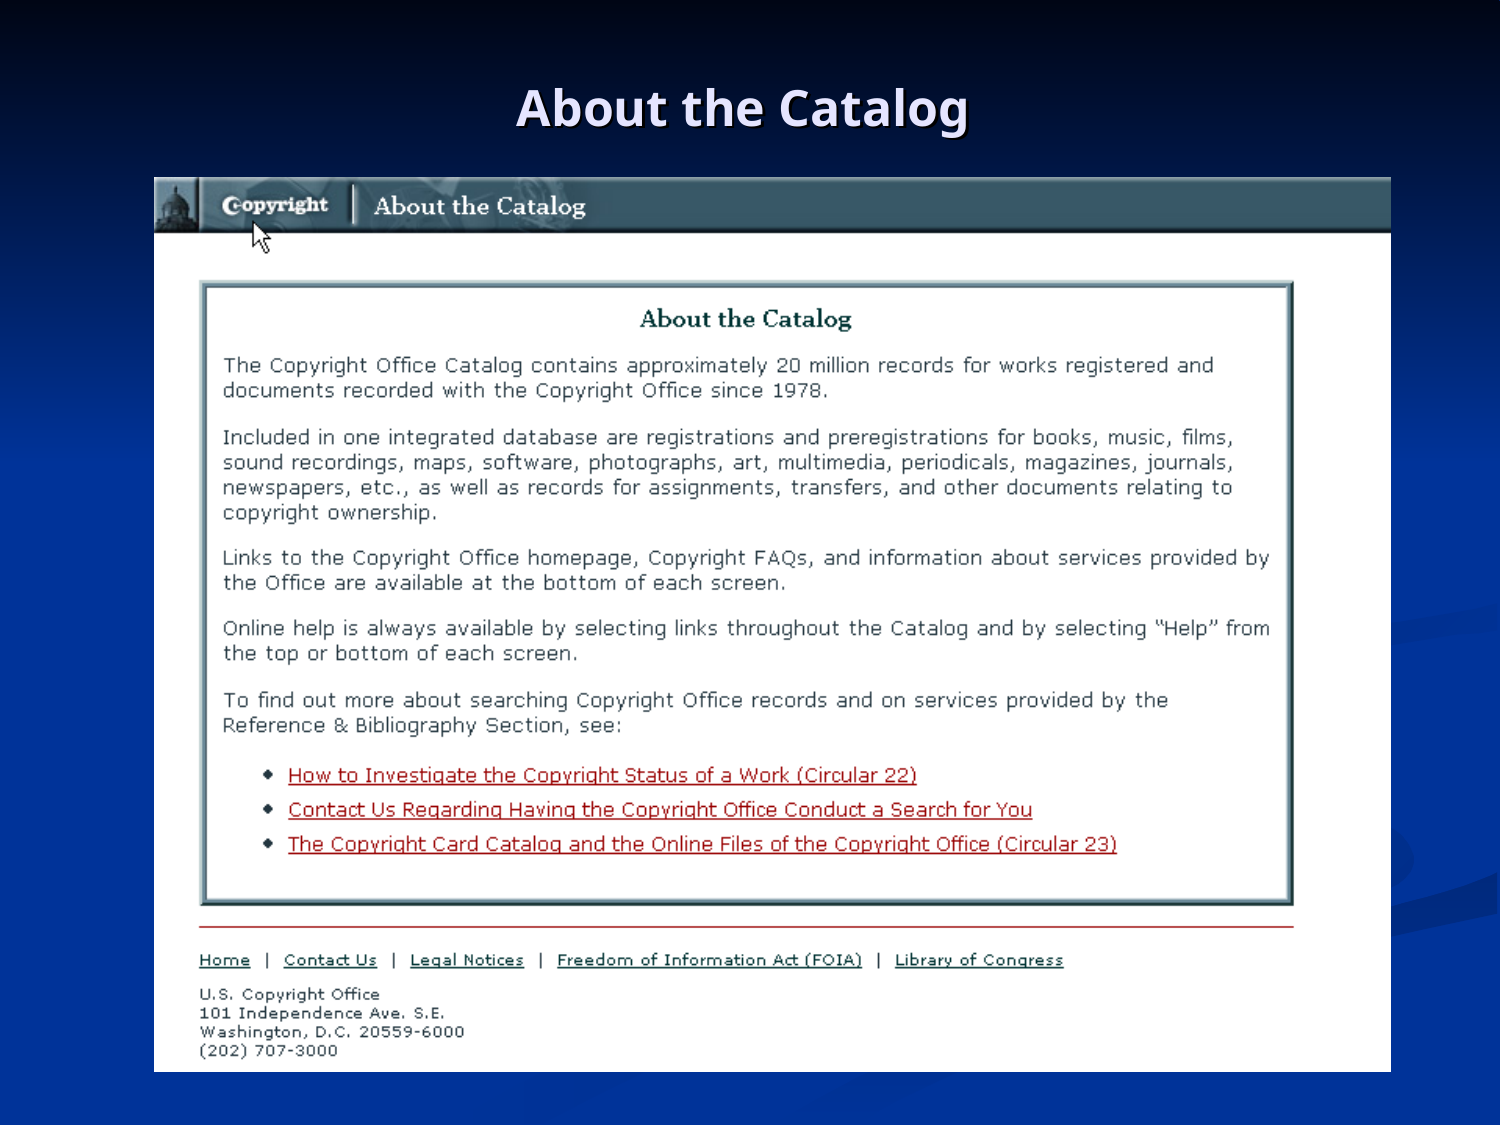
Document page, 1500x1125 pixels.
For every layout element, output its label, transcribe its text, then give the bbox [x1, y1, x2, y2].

picture [154, 177, 1391, 1072]
title About the Catalog [150, 69, 1338, 145]
